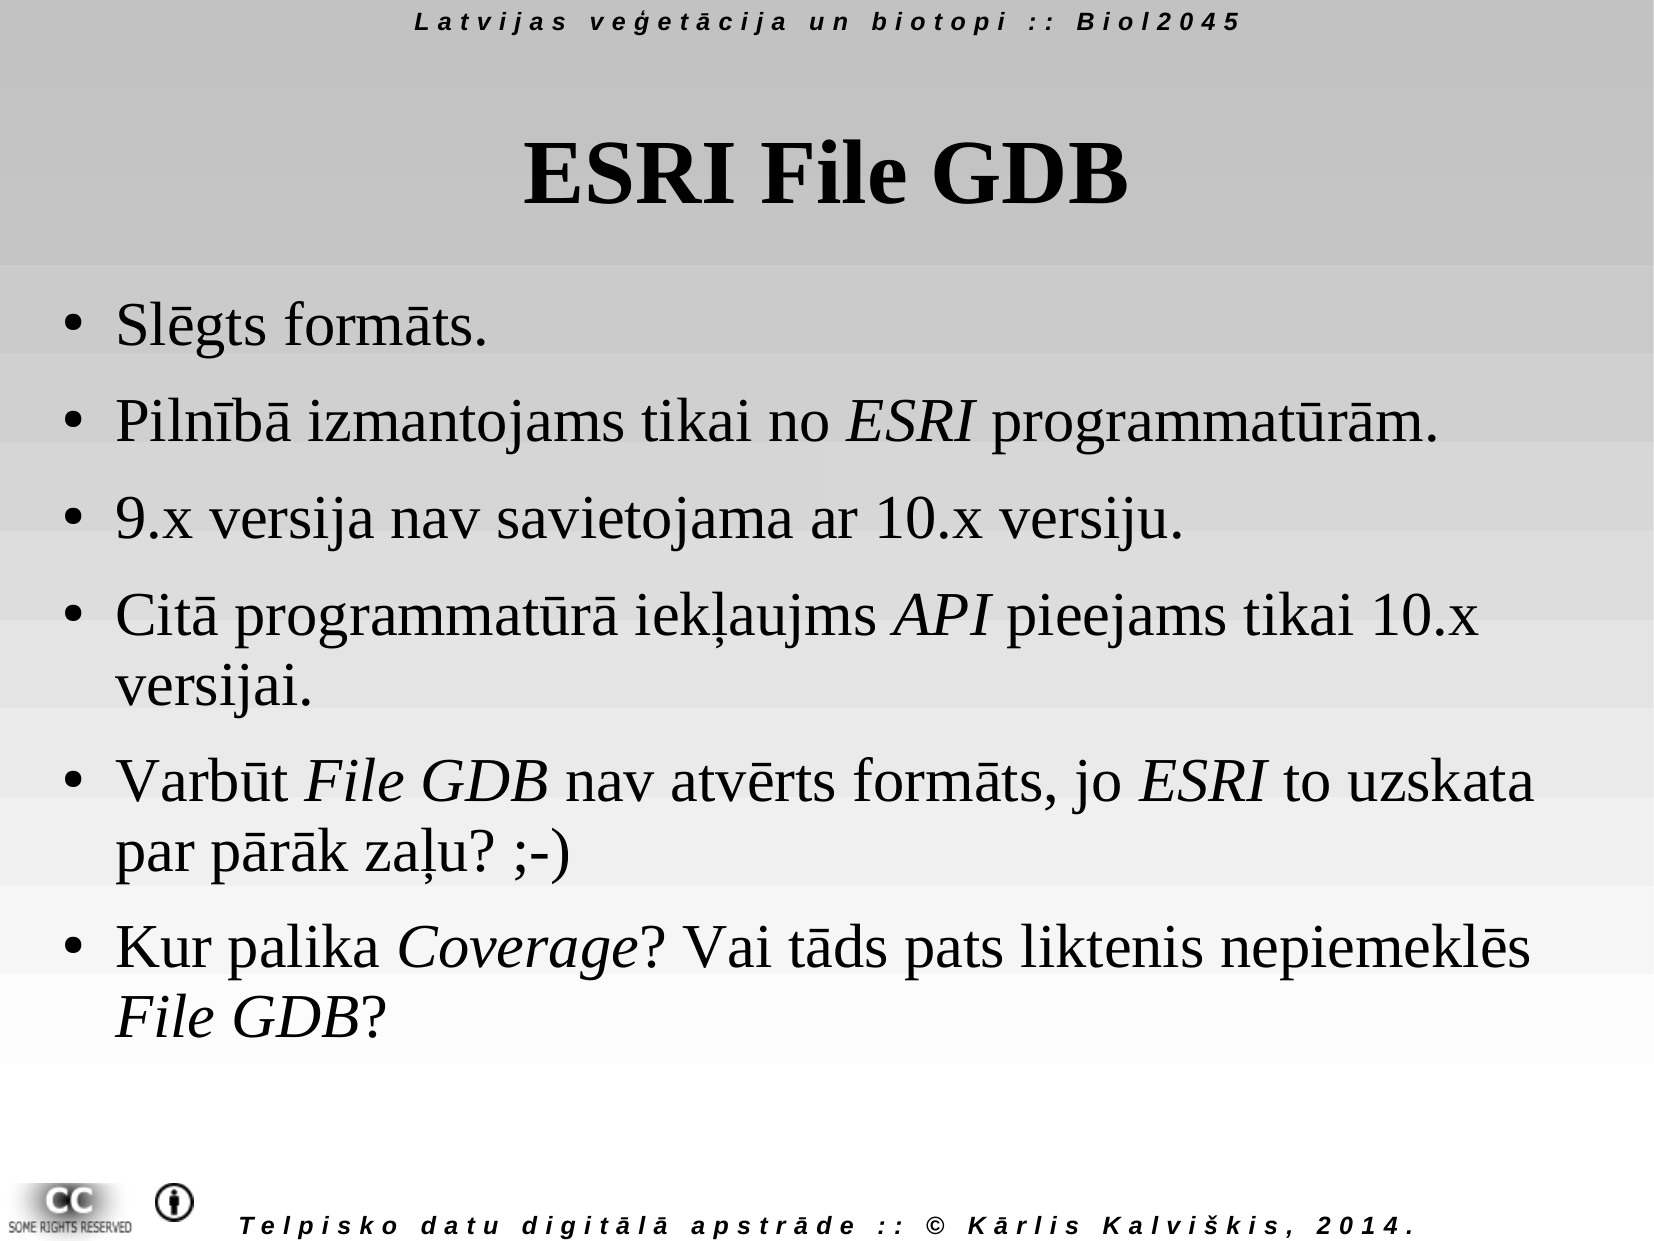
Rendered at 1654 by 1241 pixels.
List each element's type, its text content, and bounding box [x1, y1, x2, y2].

title ESRI File GDB [29, 49, 1625, 296]
list Slēgts formāts. Pilnībā izmantojams tikai no ESRI programmatūrām. 9.x versija nav savietojama ar 10.x versiju. Citā programmatūrā iekļaujms API pieejams tikai 10.x versijai. Varbūt File GDB nav atvērts formāts, jo ESRI to uzskata par pārāk zaļu? ;-) Kur palika Coverage? Vai tāds pats liktenis nepiemeklēs File GDB? [44, 289, 1610, 1113]
picture [0, 0, 1654, 1241]
